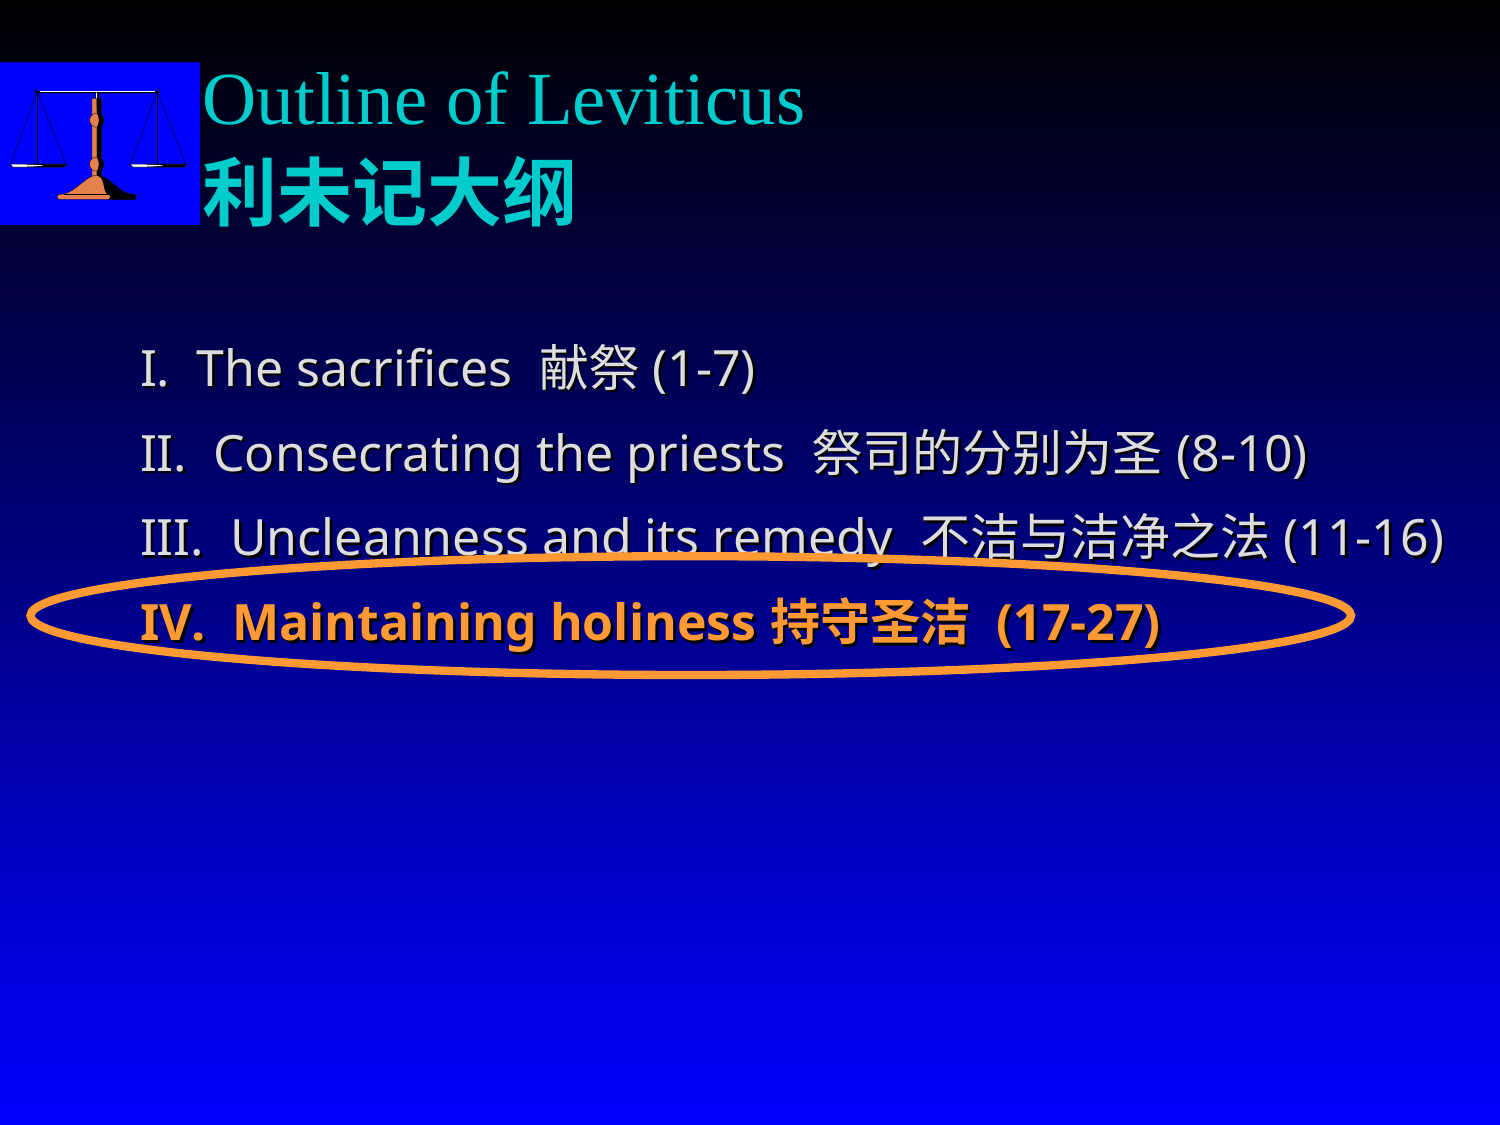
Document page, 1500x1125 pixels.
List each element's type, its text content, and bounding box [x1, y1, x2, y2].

list I. The sacrifices 献祭(1-7) II. Consecrating the priests 祭司的分别为圣(8-10) III. Uncleanness and its remedy 不洁与洁净之法(11-16) IV. Maintaining holiness持守圣洁 (17-27) [124, 561, 1346, 670]
title Outline of Leviticus 利未记大纲 [187, 56, 1463, 244]
list I. The sacrifices 献祭(1-7) II. Consecrating the priests 祭司的分别为圣(8-10) III. Uncleanness and its remedy 不洁与洁净之法(11-16) IV. Maintaining holiness持守圣洁 (17-27) [124, 324, 1488, 1001]
